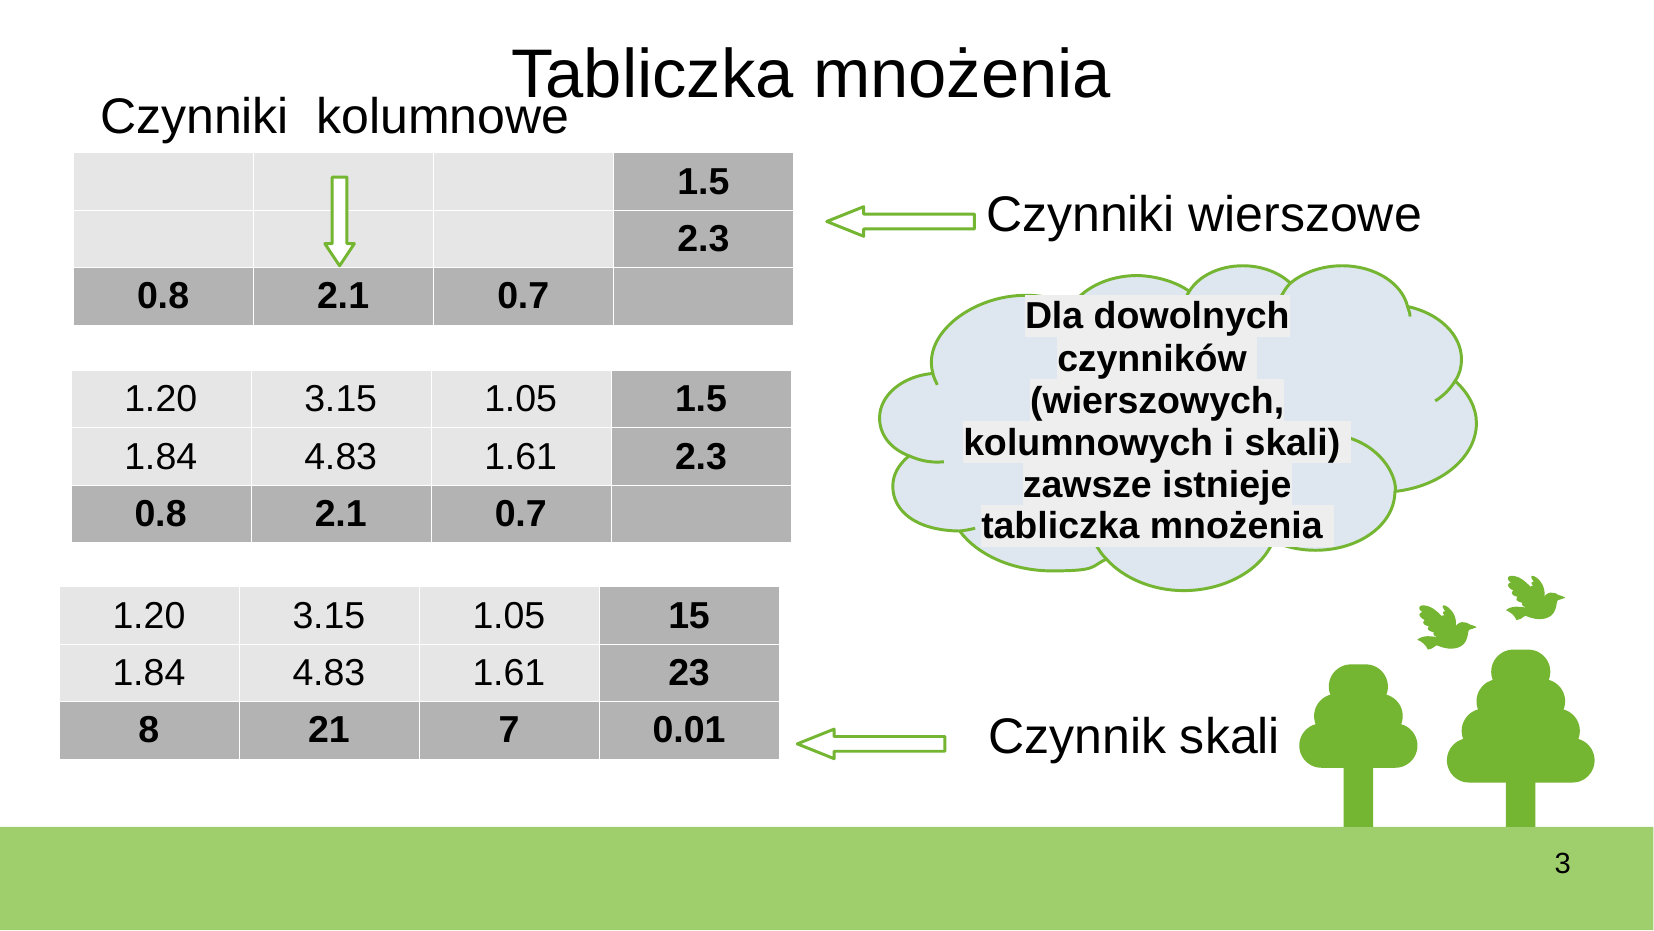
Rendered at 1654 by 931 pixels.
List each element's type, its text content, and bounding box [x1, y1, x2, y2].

table_cell 1.84 [72, 428, 251, 485]
table_header 1.5 [614, 153, 793, 210]
text_box [797, 729, 945, 759]
table_cell [74, 211, 253, 267]
table_header 15 [600, 587, 779, 644]
table_cell 8 [60, 702, 239, 759]
table_cell 23 [600, 645, 779, 701]
table_header 1.20 [60, 587, 239, 644]
text_box Dla dowolnych czynników (wierszowych, kolumnowych i skali) zawsze istnieje tabliczka mnożenia [1081, 265, 1477, 551]
table_header 1.05 [432, 371, 611, 427]
title Tabliczka mnożenia [73, 29, 1550, 119]
table_cell [254, 211, 433, 267]
table_cell [434, 211, 613, 267]
table_cell 1.84 [60, 645, 239, 701]
table_cell 2.3 [612, 428, 791, 485]
table_header 1.5 [612, 371, 791, 427]
list Czynnik skali [917, 708, 1329, 768]
table_cell 0.7 [432, 486, 611, 542]
text_box [826, 206, 975, 237]
table_cell 4.83 [240, 645, 419, 701]
list Czynniki kolumnowe [29, 88, 591, 148]
table_header [434, 153, 613, 210]
table_header [254, 153, 433, 210]
text_box [324, 177, 355, 266]
table_cell 1.61 [420, 645, 599, 701]
table_cell 4.83 [252, 428, 431, 485]
table_cell 0.7 [434, 268, 613, 325]
table_cell 2.1 [254, 268, 433, 325]
table_cell [614, 268, 793, 325]
text_box Dla dowolnych czynników (wierszowych, kolumnowych i skali) zawsze istnieje tabliczka mnożenia [879, 295, 1271, 591]
table_cell [612, 486, 791, 542]
table_cell 2.3 [614, 211, 793, 267]
table_cell 2.1 [252, 486, 431, 542]
table_header [74, 153, 253, 210]
table_cell 0.01 [600, 702, 779, 759]
table_header 3.15 [252, 371, 431, 427]
table_header 3.15 [240, 587, 419, 644]
table_cell 7 [420, 702, 599, 759]
list Czynniki wierszowe [915, 186, 1477, 246]
table_cell 0.8 [72, 486, 251, 542]
table_header 1.20 [72, 371, 251, 427]
table_header 1.05 [420, 587, 599, 644]
table_cell 21 [240, 702, 419, 759]
table_cell 1.61 [432, 428, 611, 485]
table_cell 0.8 [74, 268, 253, 325]
